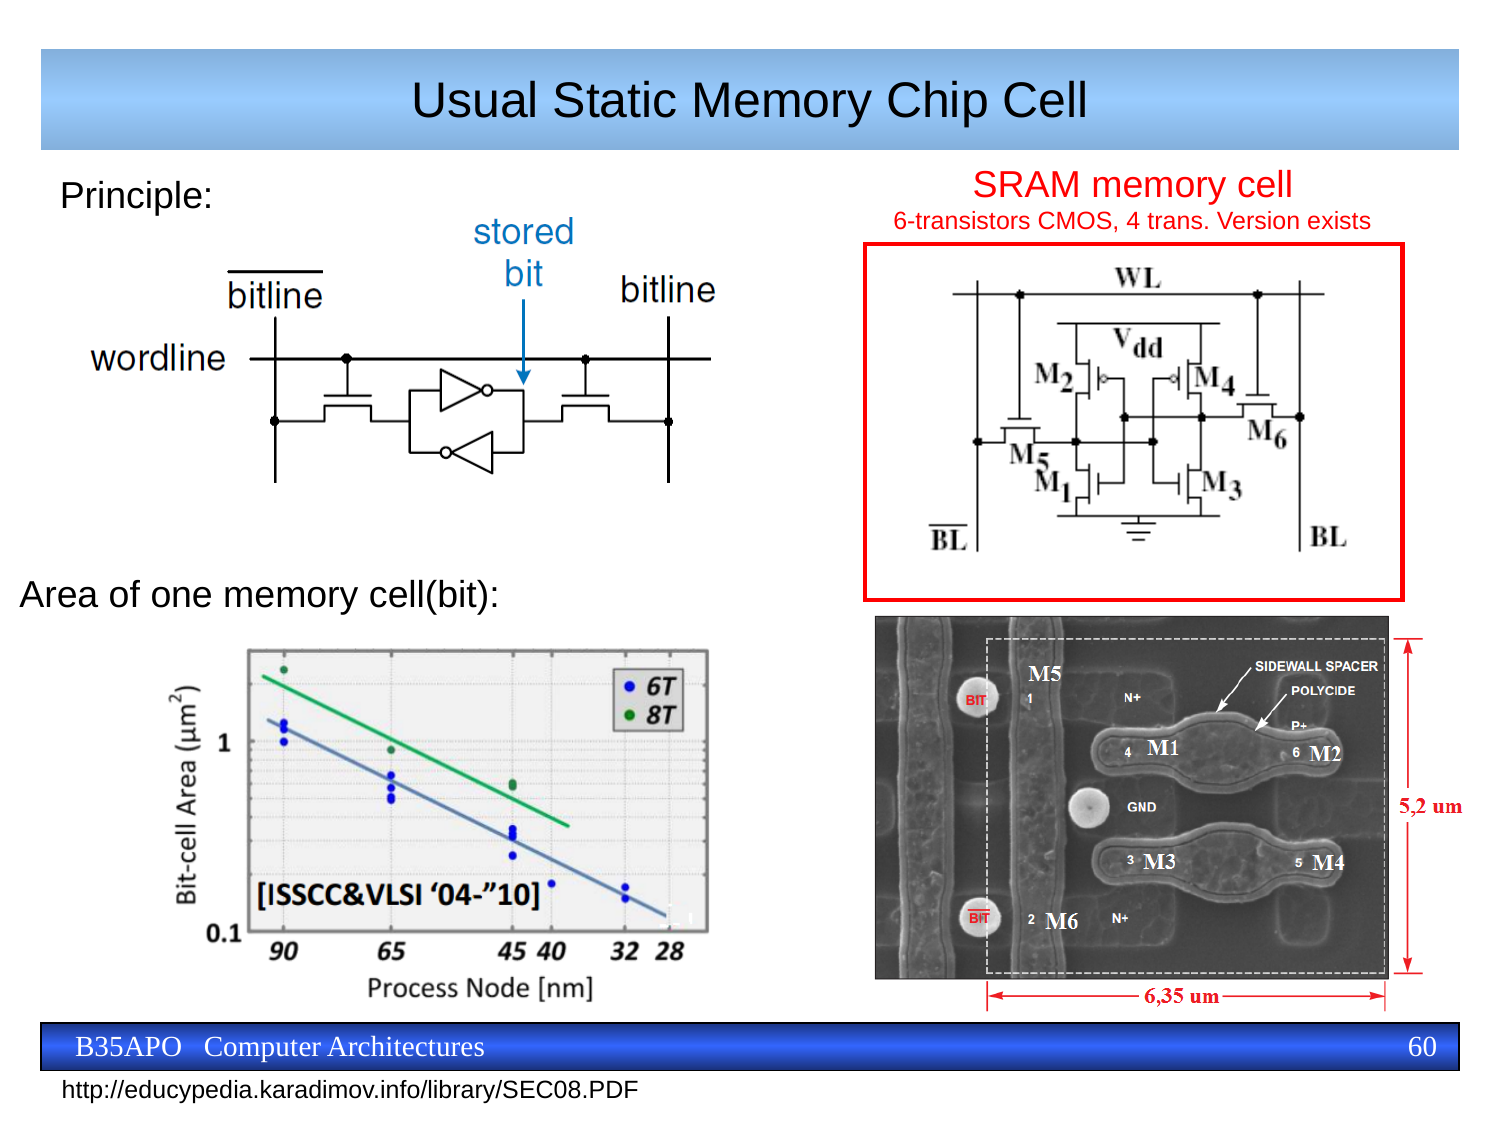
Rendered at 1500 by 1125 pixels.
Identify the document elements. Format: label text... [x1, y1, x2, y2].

text_box SRAM memory cell 6-transistors CMOS, 4 trans. Version exists [867, 152, 1399, 243]
text_box Area of one memory cell(bit): [4, 562, 515, 623]
picture [867, 609, 1465, 1014]
text_box http://educypedia.karadimov.info/library/SEC08.PDF [46, 1066, 797, 1112]
picture [867, 246, 1400, 598]
text_box Principle: [45, 164, 229, 224]
title Usual Static Memory Chip Cell [41, 49, 1459, 150]
picture [82, 210, 725, 492]
picture [164, 644, 717, 1004]
